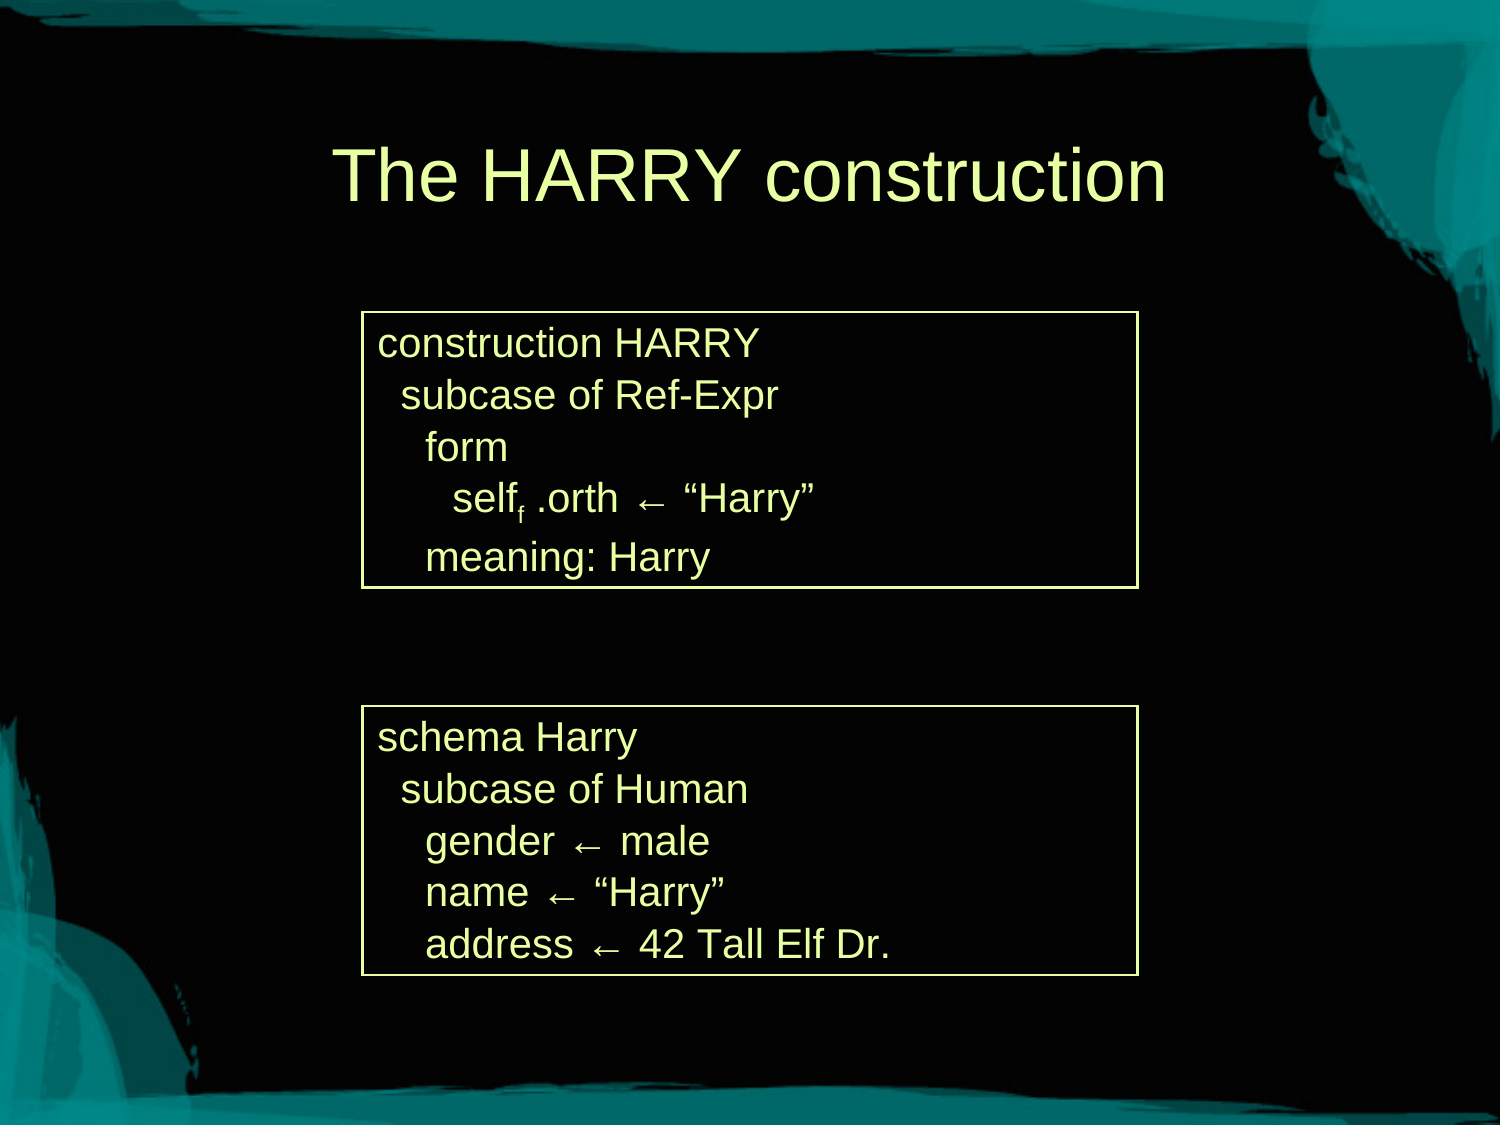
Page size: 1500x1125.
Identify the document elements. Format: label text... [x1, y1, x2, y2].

text_box construction HARRY subcase of Ref-Expr form selff .orth ← “Harry” meaning: Harry [362, 312, 1138, 588]
text_box schema Harry subcase of Human gender ← male name ← “Harry” address ← 42 Tall Elf Dr. [362, 706, 1138, 975]
picture [0, 0, 1500, 1125]
title The HARRY construction [112, 87, 1388, 263]
